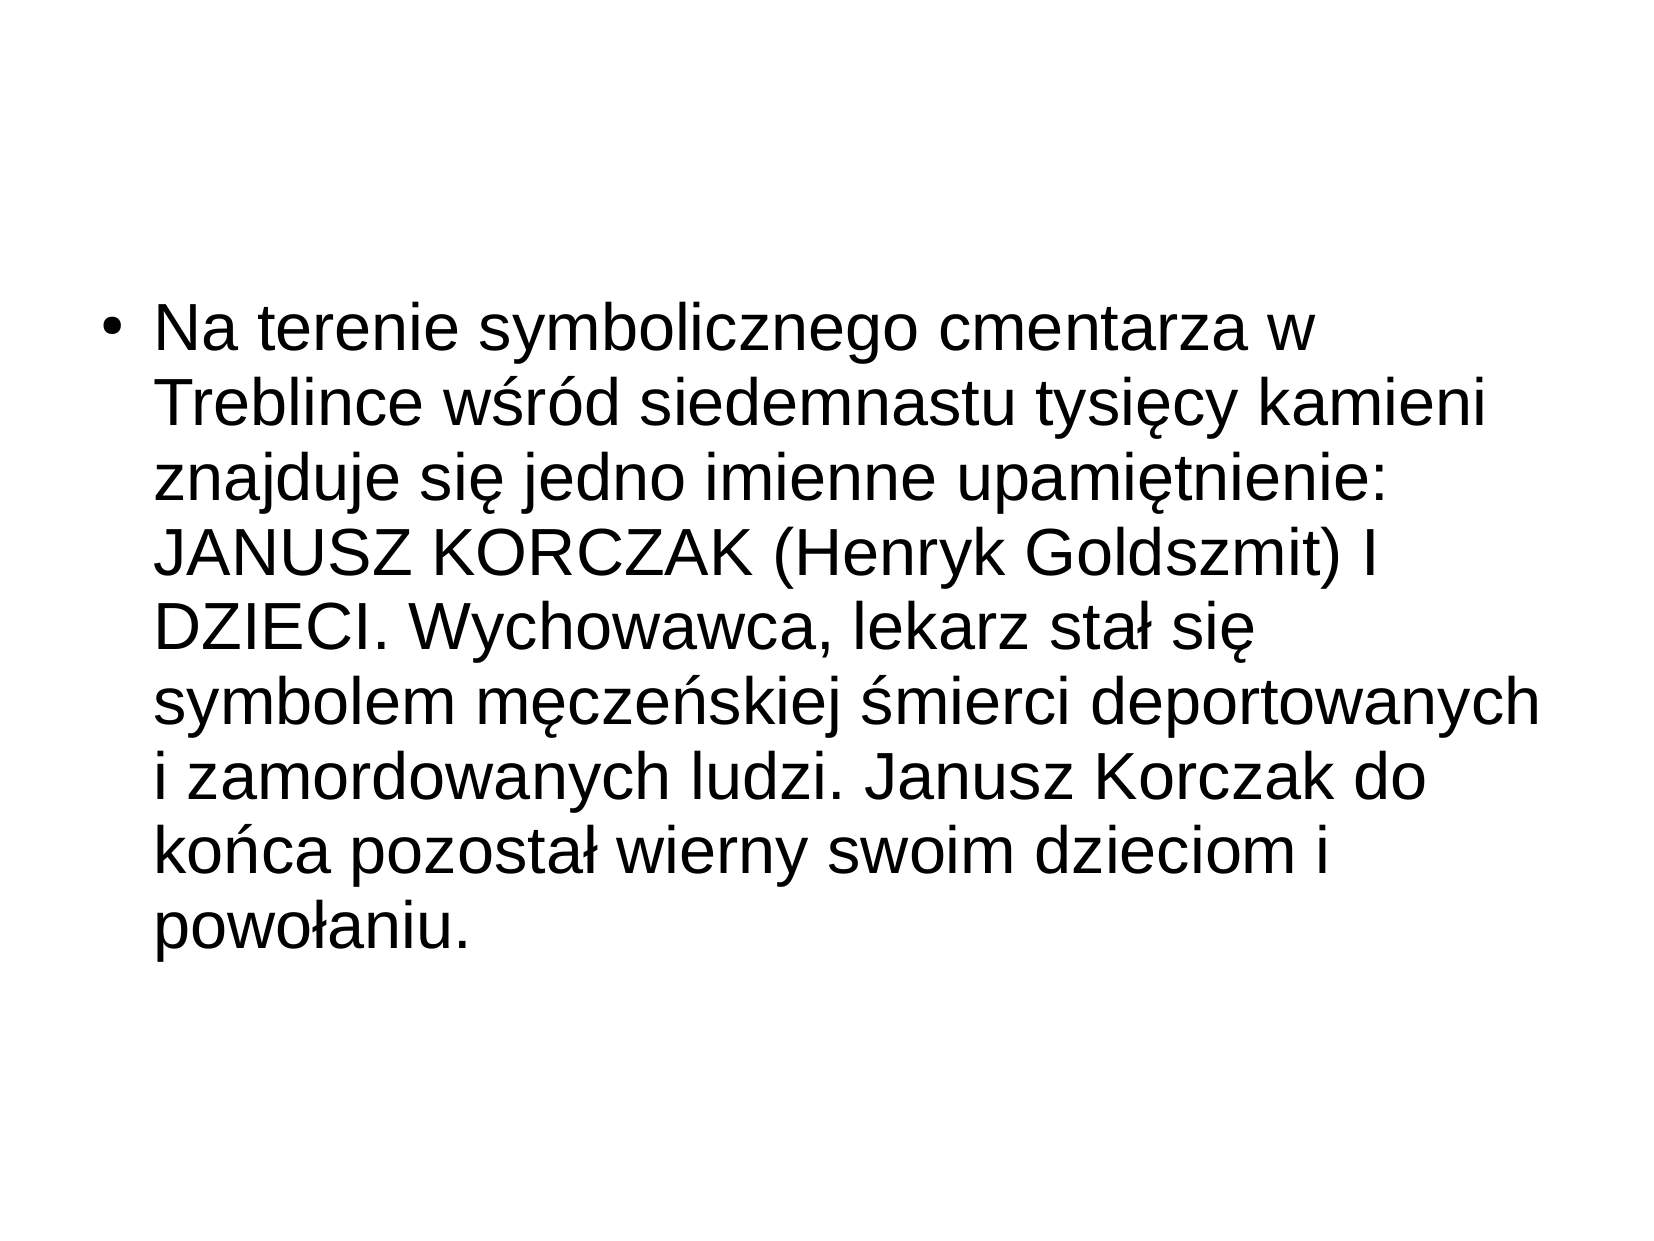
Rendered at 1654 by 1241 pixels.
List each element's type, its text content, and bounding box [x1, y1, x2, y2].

list Na terenie symbolicznego cmentarza w Treblince wśród siedemnastu tysięcy kamieni znajduje się jedno imienne upamiętnienie: JANUSZ KORCZAK (Henryk Goldszmit) I DZIECI. Wychowawca, lekarz stał się symbolem męczeńskiej śmierci deportowanych i zamordowanych ludzi. Janusz Korczak do końca pozostał wierny swoim dzieciom i powołaniu. [82, 290, 1571, 1109]
